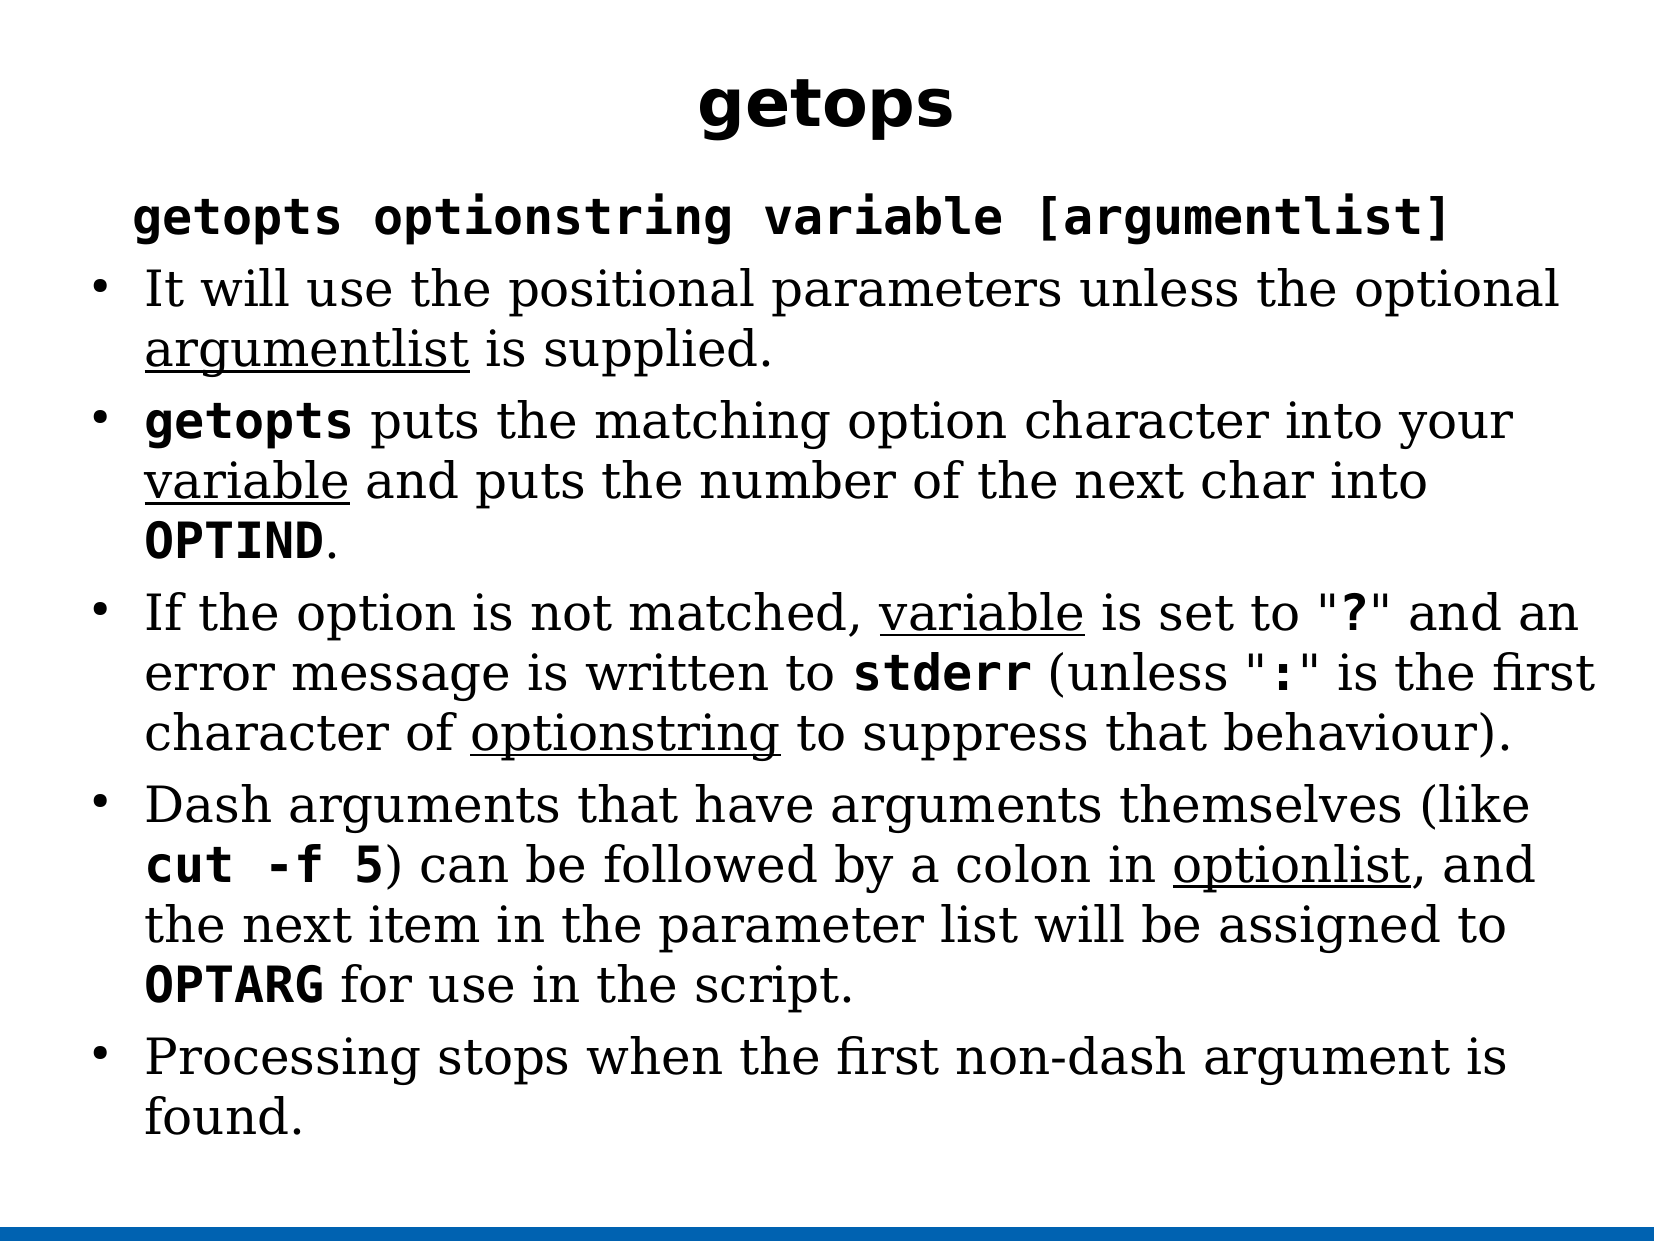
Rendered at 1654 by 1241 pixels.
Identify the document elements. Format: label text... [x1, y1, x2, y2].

title getops [82, 16, 1571, 177]
list getopts optionstring variable [argumentlist] It will use the positional parameters unless the optional argumentlist is supplied. getopts puts the matching option character into your variable and puts the number of the next char into OPTIND. If the option is not matched, variable is set to "?" and an error message is written to stderr (unless ":" is the first character of optionstring to suppress that behaviour). Dash arguments that have arguments themselves (like cut -f 5) can be followed by a colon in optionlist, and the next item in the parameter list will be assigned to OPTARG for use in the script. Processing stops when the first non-dash argument is found. [59, 177, 1625, 1152]
